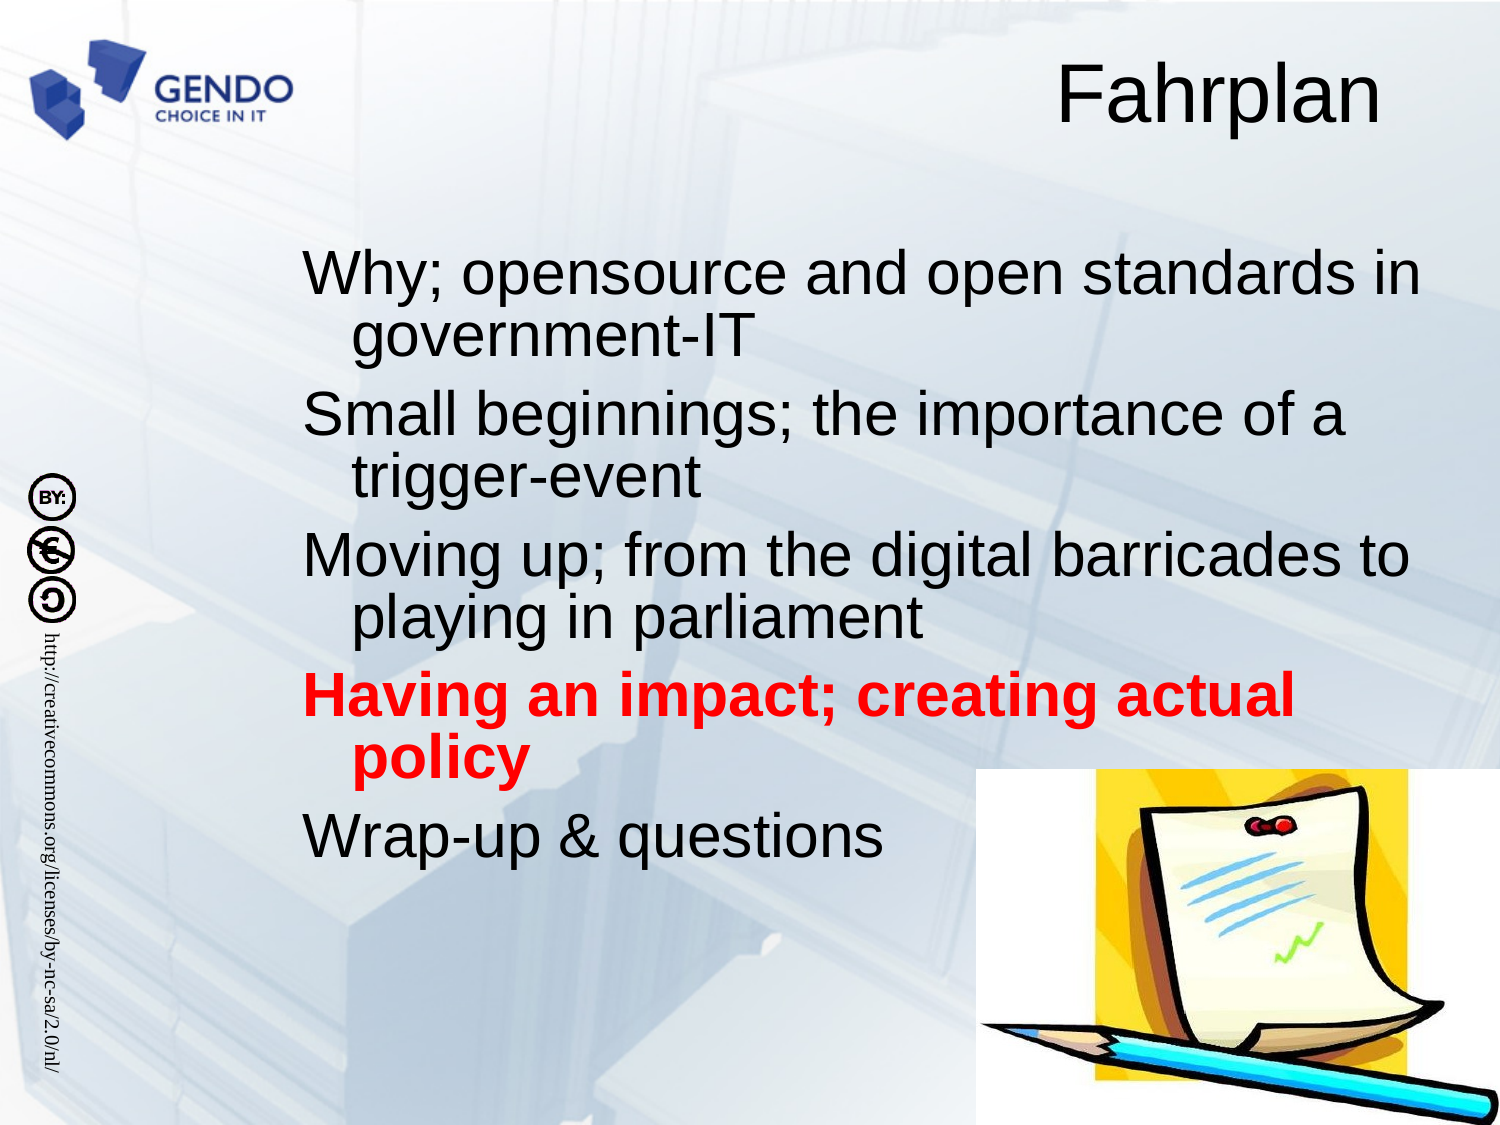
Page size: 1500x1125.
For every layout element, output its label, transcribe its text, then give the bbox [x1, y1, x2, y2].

picture [0, 0, 1500, 1125]
list Why; opensource and open standards in government-IT Small beginnings; the importance of a trigger-event Moving up; from the digital barricades to playing in parliament Having an impact; creating actual policy Wrap-up & questions [302, 244, 1442, 966]
title Fahrplan [809, 25, 1500, 170]
